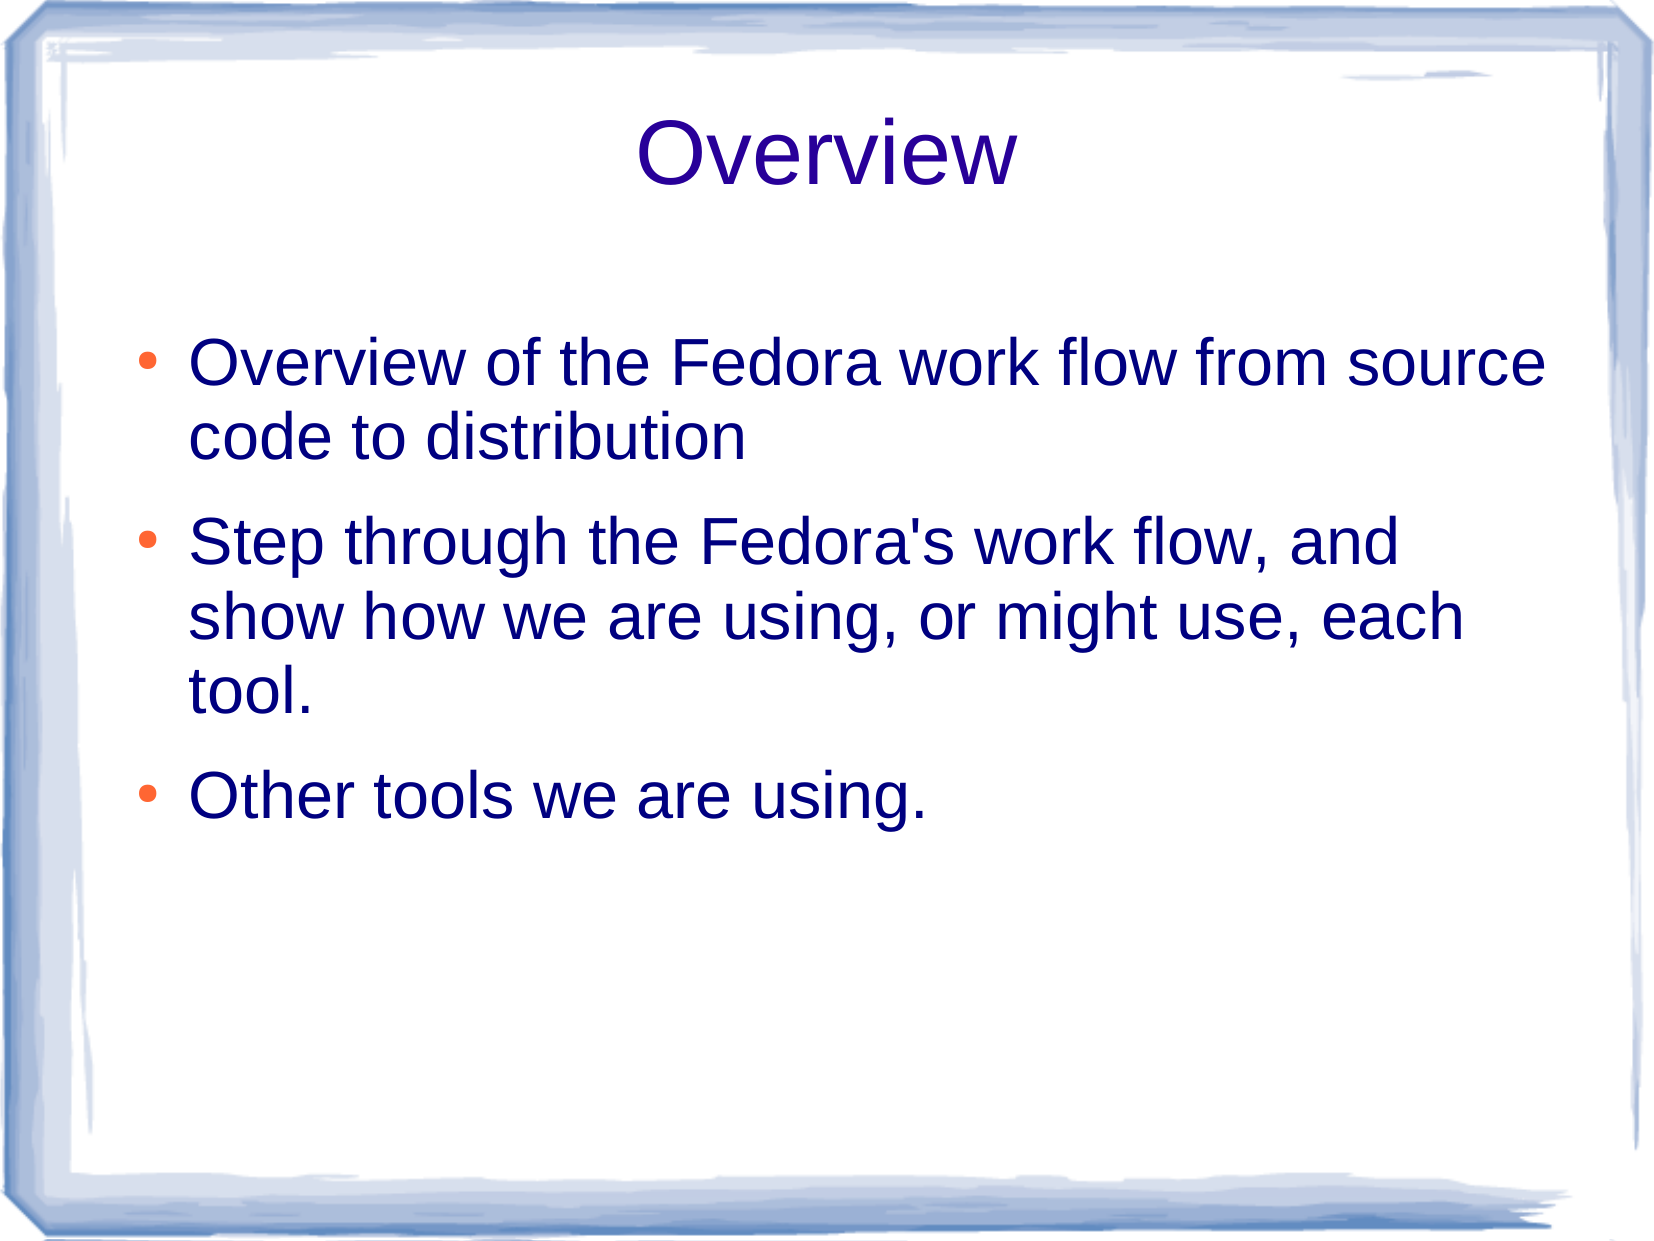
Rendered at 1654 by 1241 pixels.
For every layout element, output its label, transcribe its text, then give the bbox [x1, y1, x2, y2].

picture [0, 0, 1654, 1241]
title Overview [82, 49, 1571, 257]
list Overview of the Fedora work flow from source code to distribution Step through the Fedora's work flow, and show how we are using, or might use, each tool. Other tools we are using. [118, 324, 1571, 1004]
